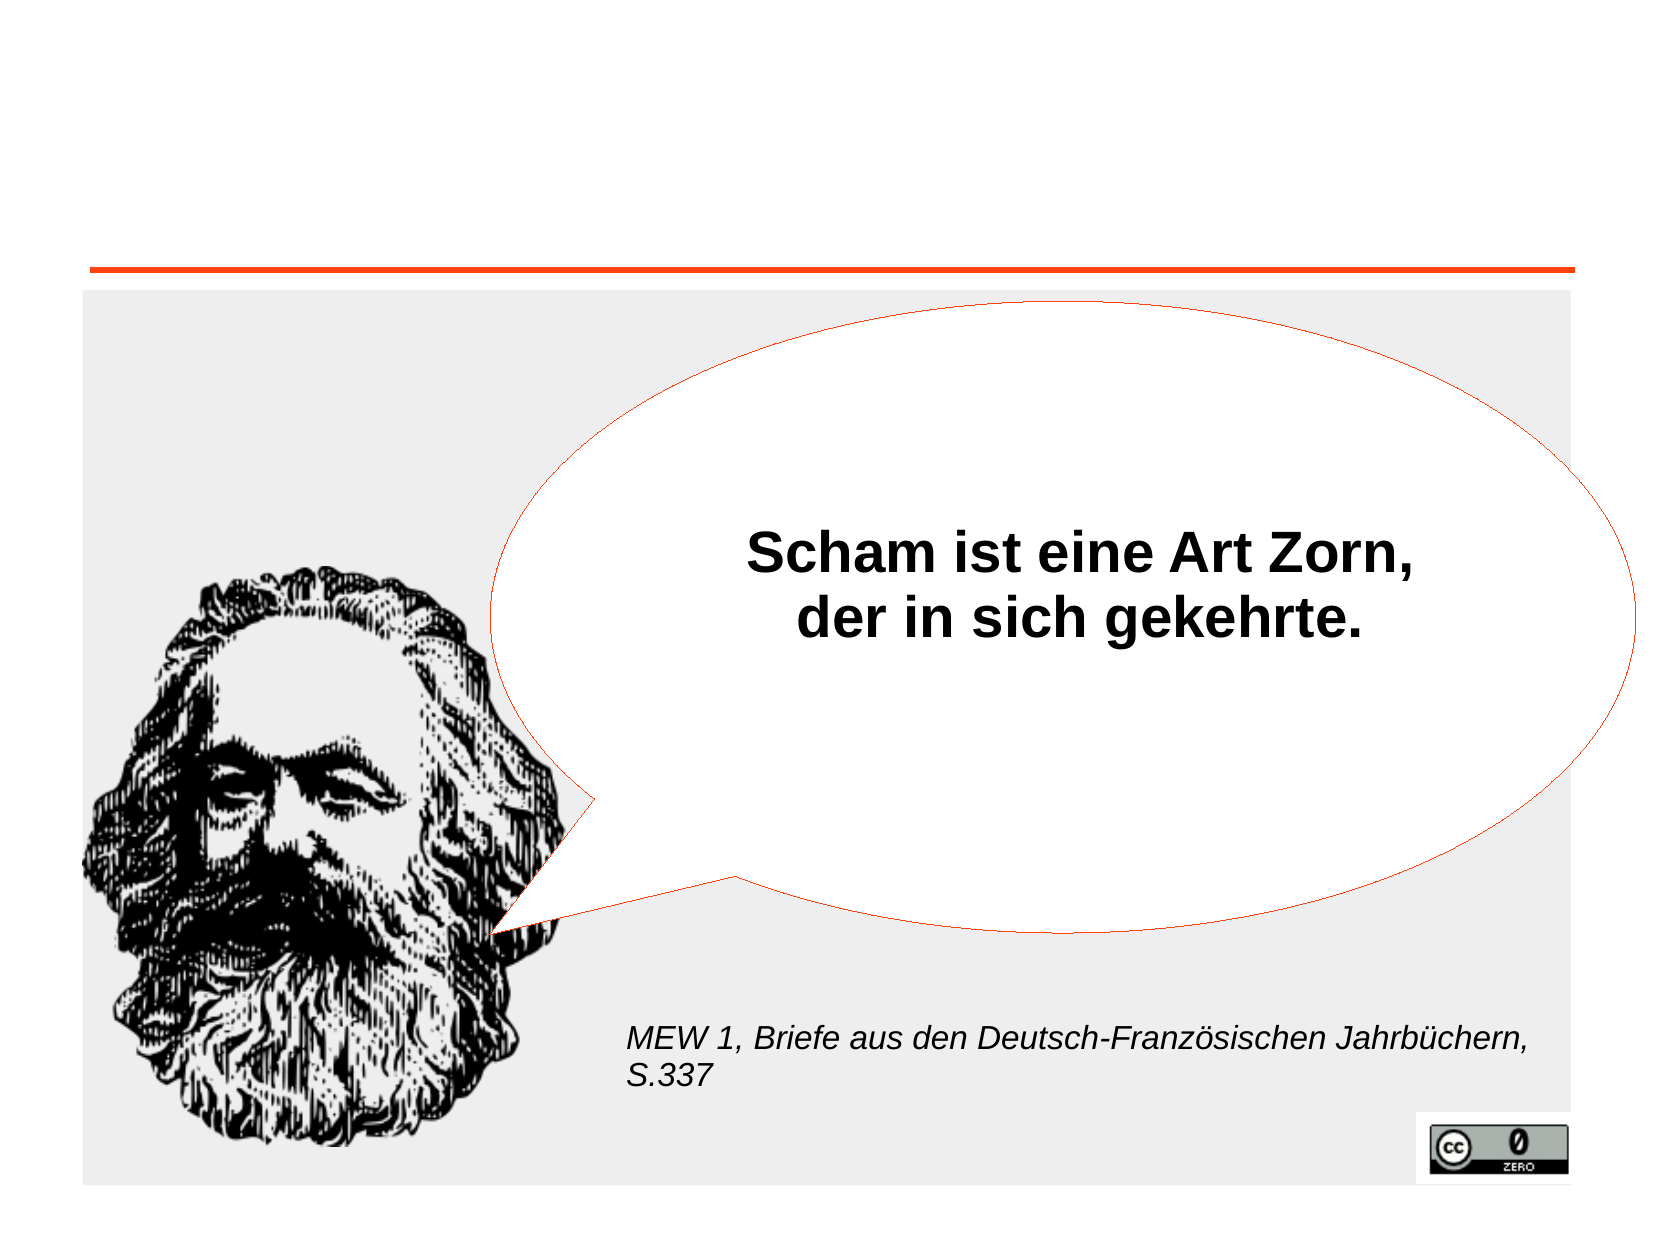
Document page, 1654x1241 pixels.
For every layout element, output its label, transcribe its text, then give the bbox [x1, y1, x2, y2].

text_box MEW 1, Briefe aus den Deutsch-Französischen Jahrbüchern, S.337 [611, 1012, 1587, 1112]
picture [1416, 1112, 1580, 1184]
text_box Scham ist eine Art Zorn, der in sich gekehrte. [489, 301, 1636, 935]
picture [82, 566, 573, 1147]
